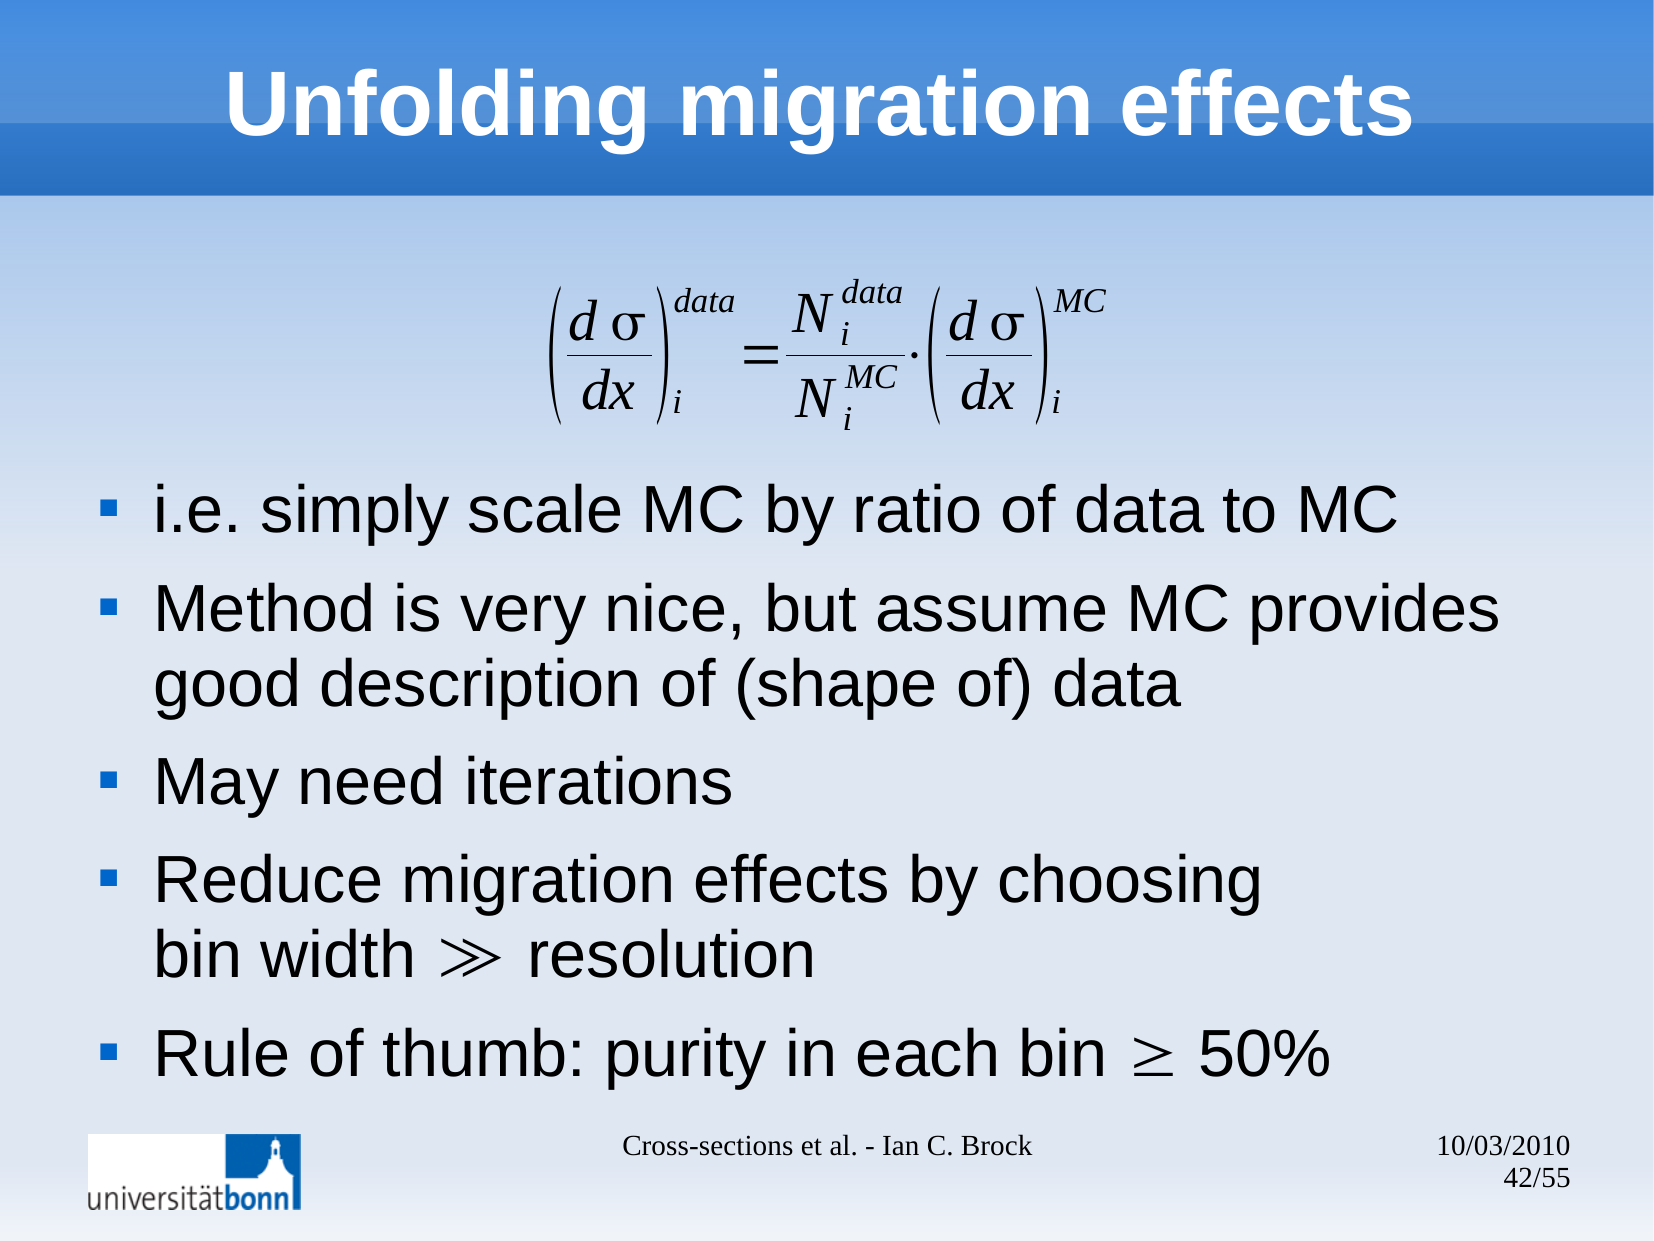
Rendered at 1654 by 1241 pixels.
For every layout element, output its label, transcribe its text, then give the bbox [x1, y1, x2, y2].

title Unfolding migration effects [76, 0, 1565, 208]
chart [539, 272, 1113, 439]
picture [0, 0, 1654, 1241]
list i.e. simply scale MC by ratio of data to MC Method is very nice, but assume MC provides good description of (shape of) data May need iterations Reduce migration effects by choosing bin width ≫ resolution Rule of thumb: purity in each bin ≥ 50% [82, 472, 1571, 1091]
